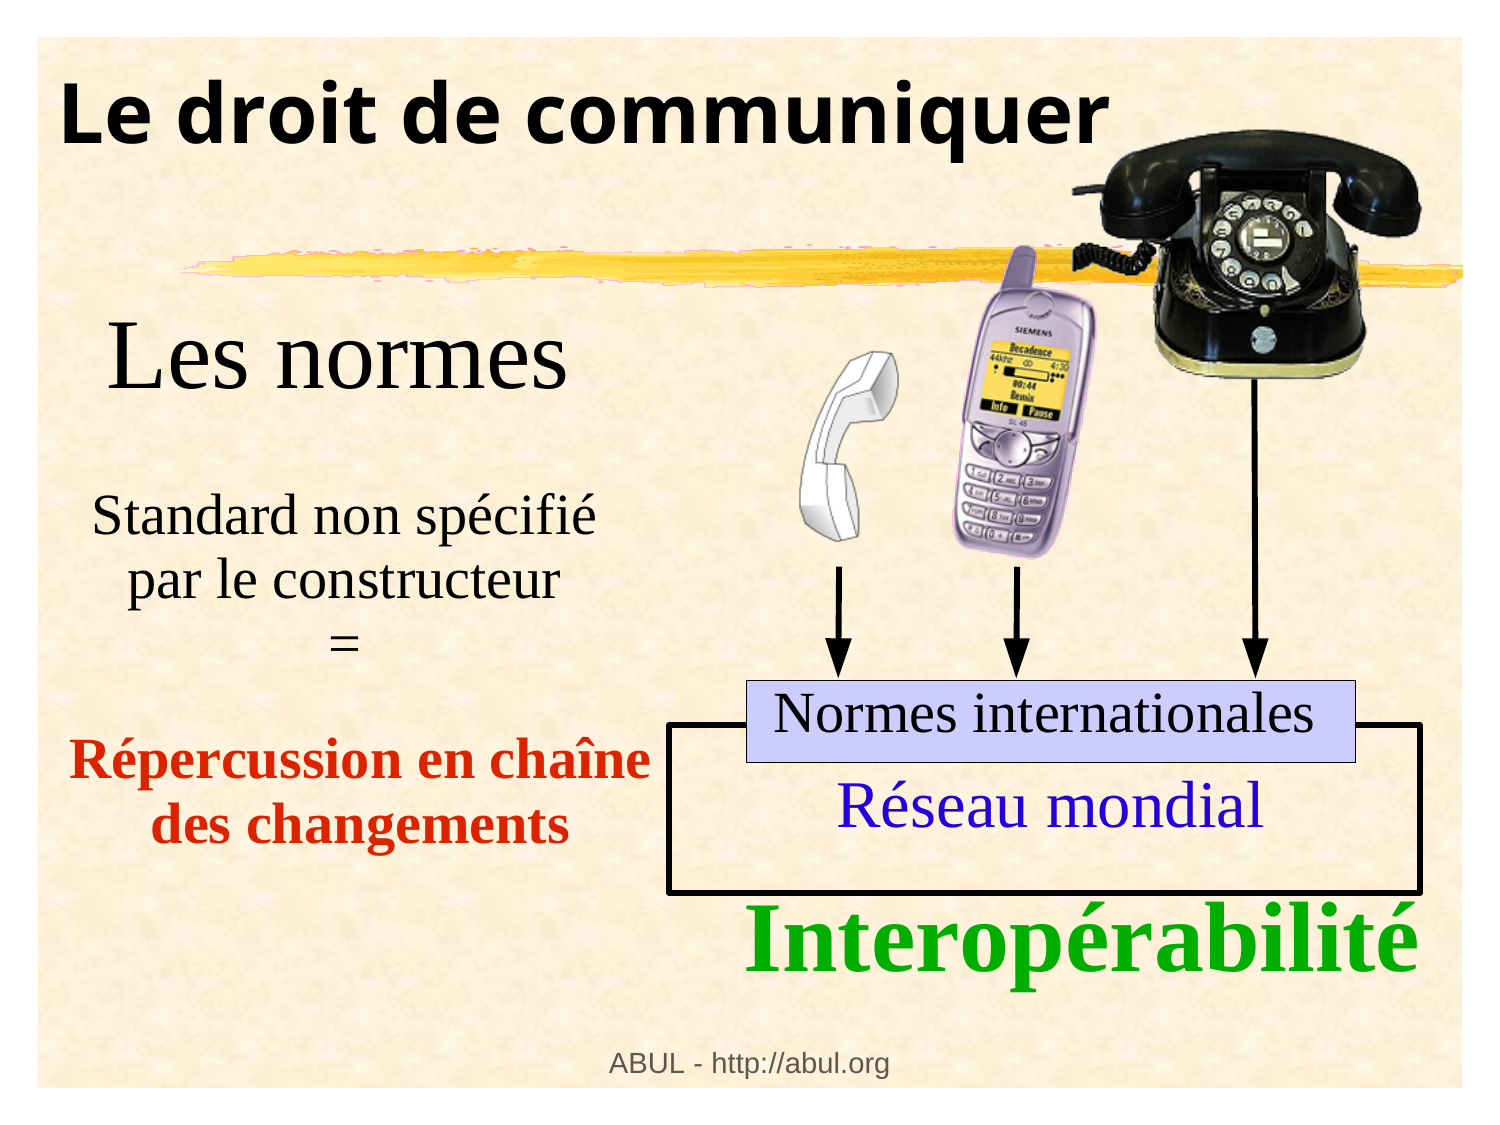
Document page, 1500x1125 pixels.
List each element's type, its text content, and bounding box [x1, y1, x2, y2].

text_box Standard non spécifié par le constructeur = [91, 482, 598, 725]
text_box Les normes [106, 299, 572, 438]
text_box Réseau mondial [836, 767, 1266, 849]
text_box Le droit de communiquer [57, 51, 1129, 172]
text_box Normes internationales [773, 680, 1333, 761]
text_box Interopérabilité [743, 882, 1421, 1034]
picture [37, 37, 1463, 1088]
text_box Répercussion en chaîne des changements [69, 726, 652, 903]
text_box [746, 680, 1356, 763]
